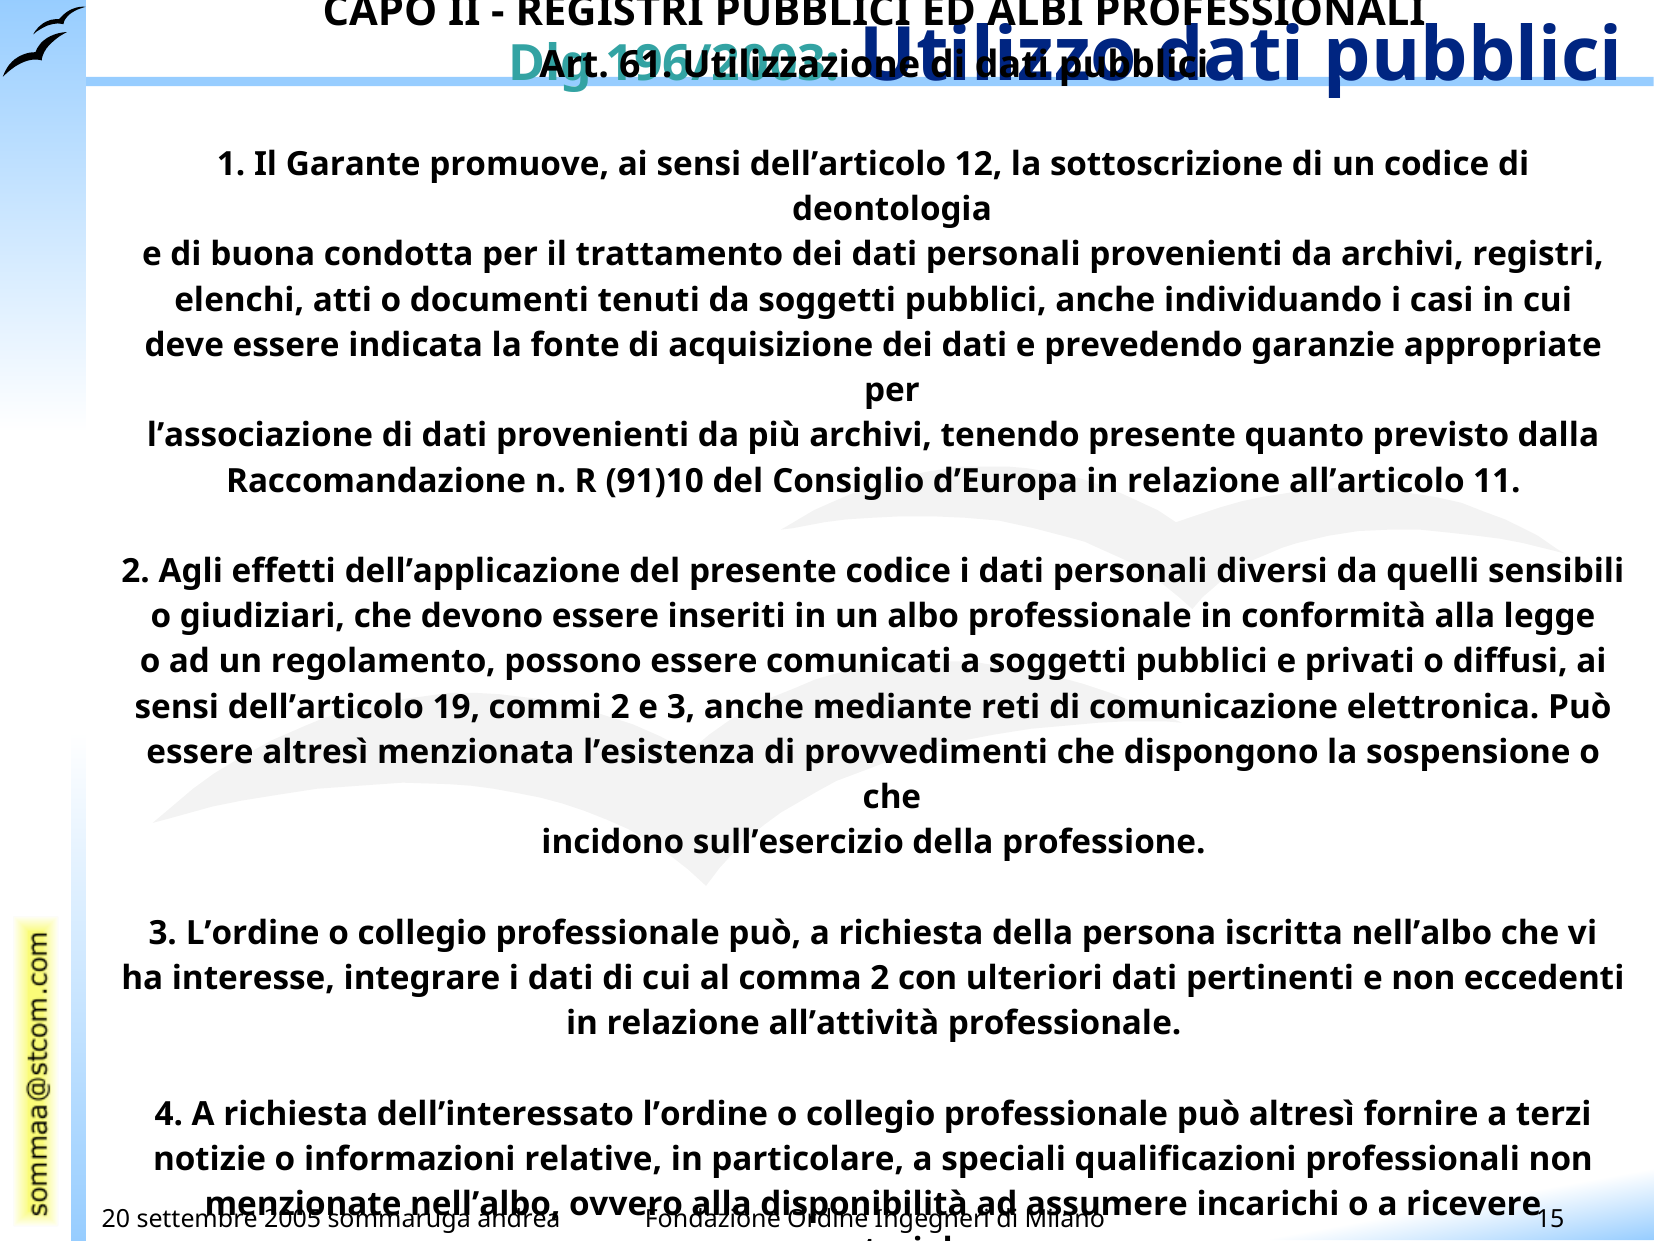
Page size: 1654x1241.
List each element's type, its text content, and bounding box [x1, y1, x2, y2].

picture [12, 915, 60, 1228]
subtitle CAPO II - REGISTRI PUBBLICI ED ALBI PROFESSIONALI Art. 61. Utilizzazione di dati pubblici 1. Il Garante promuove, ai sensi dell’articolo 12, la sottoscrizione di un codice di deontologia e di buona condotta per il trattamento dei dati personali provenienti da archivi, registri, elenchi, atti o documenti tenuti da soggetti pubblici, anche individuando i casi in cui deve essere indicata la fonte di acquisizione dei dati e prevedendo garanzie appropriate per l’associazione di dati provenienti da più archivi, tenendo presente quanto previsto dalla Raccomandazione n. R (91)10 del Consiglio d’Europa in relazione all’articolo 11. 2. Agli effetti dell’applicazione del presente codice i dati personali diversi da quelli sensibili o giudiziari, che devono essere inseriti in un albo professionale in conformità alla legge o ad un regolamento, possono essere comunicati a soggetti pubblici e privati o diffusi, ai sensi dell’articolo 19, commi 2 e 3, anche mediante reti di comunicazione elettronica. Può essere altresì menzionata l’esistenza di provvedimenti che dispongono la sospensione o che incidono sull’esercizio della professione. 3. L’ordine o collegio professionale può, a richiesta della persona iscritta nell’albo che vi ha interesse, integrare i dati di cui al comma 2 con ulteriori dati pertinenti e non eccedenti in relazione all’attività professionale. 4. A richiesta dell’interessato l’ordine o collegio professionale può altresì fornire a terzi notizie o informazioni relative, in particolare, a speciali qualificazioni professionali non menzionate nell’albo, ovvero alla disponibilità ad assumere incarichi o a ricevere materiale informativo a carattere scientifico inerente anche a convegni o seminari. [85, 131, 1628, 1166]
title Dlg 196/2003: Utilizzo dati pubblici [85, 0, 1654, 104]
